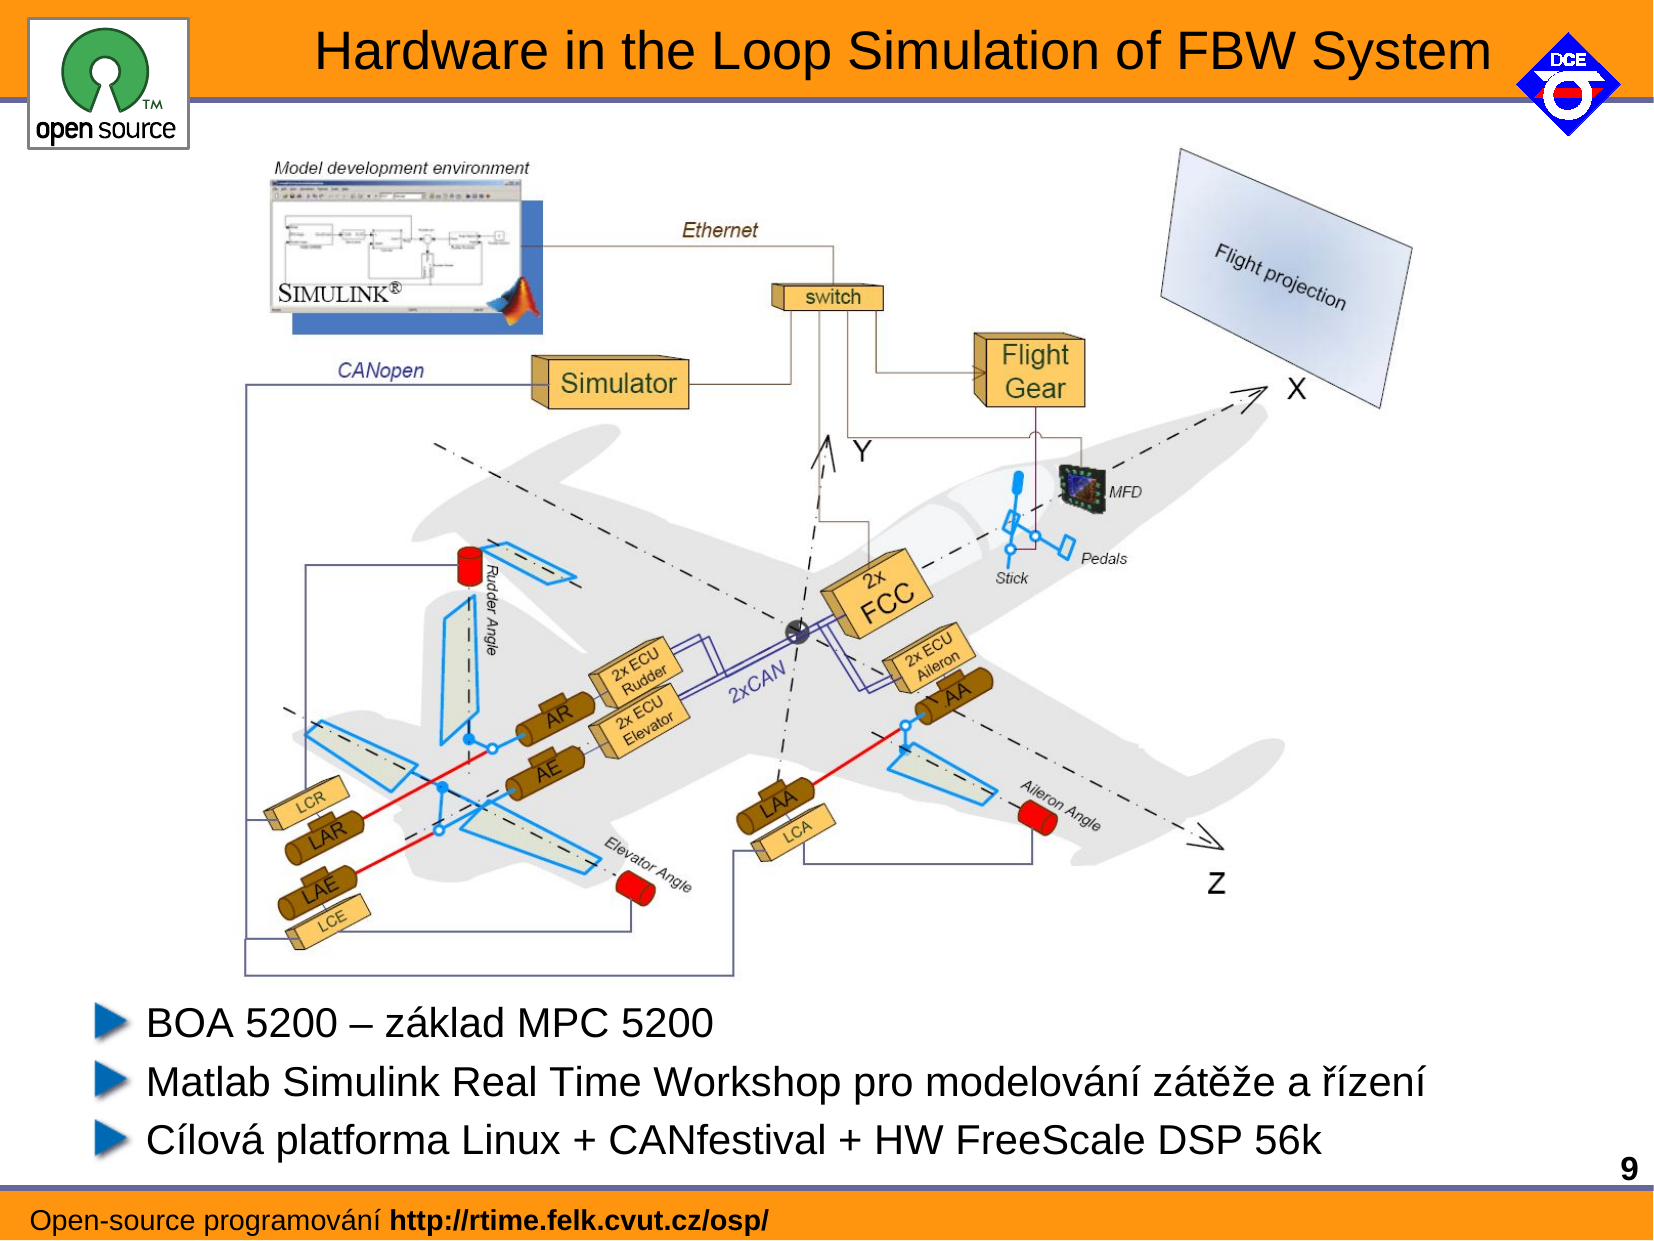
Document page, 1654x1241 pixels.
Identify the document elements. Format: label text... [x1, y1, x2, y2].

list BOA 5200 – základ MPC 5200 Matlab Simulink Real Time Workshop pro modelování zátěže a řízení Cílová platforma Linux + CANfestival + HW FreeScale DSP 56k [75, 999, 1598, 1181]
picture [234, 137, 1420, 988]
title Hardware in the Loop Simulation of FBW System [178, 11, 1631, 91]
